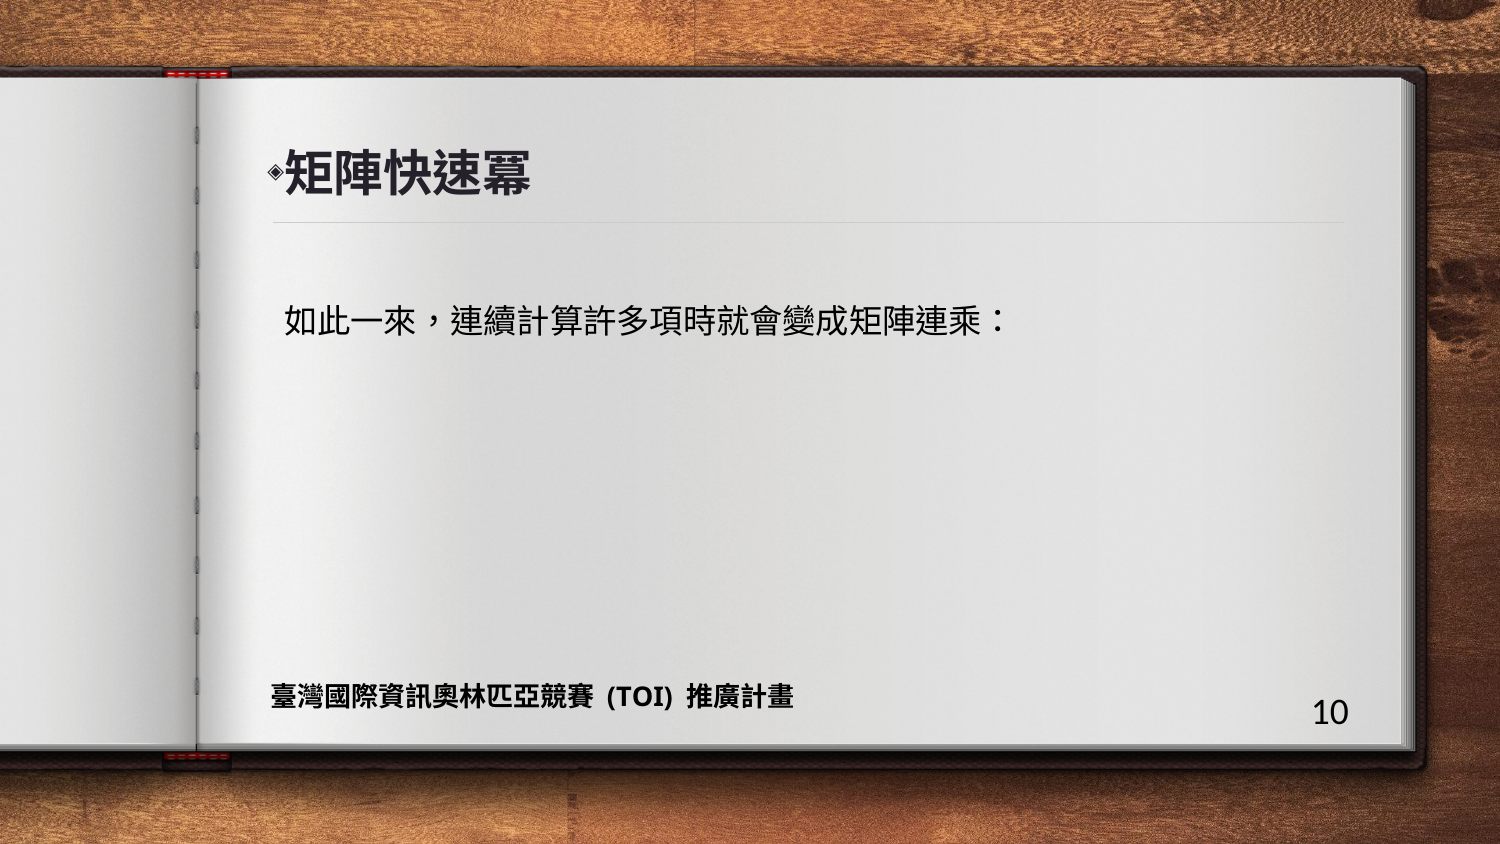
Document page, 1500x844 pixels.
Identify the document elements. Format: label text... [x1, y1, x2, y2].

text_box [1295, 672, 1386, 737]
text_box 如此一來，連續計算許多項時就會變成矩陣連乘： [269, 293, 1367, 551]
list 矩陣快速冪 [252, 126, 1194, 216]
